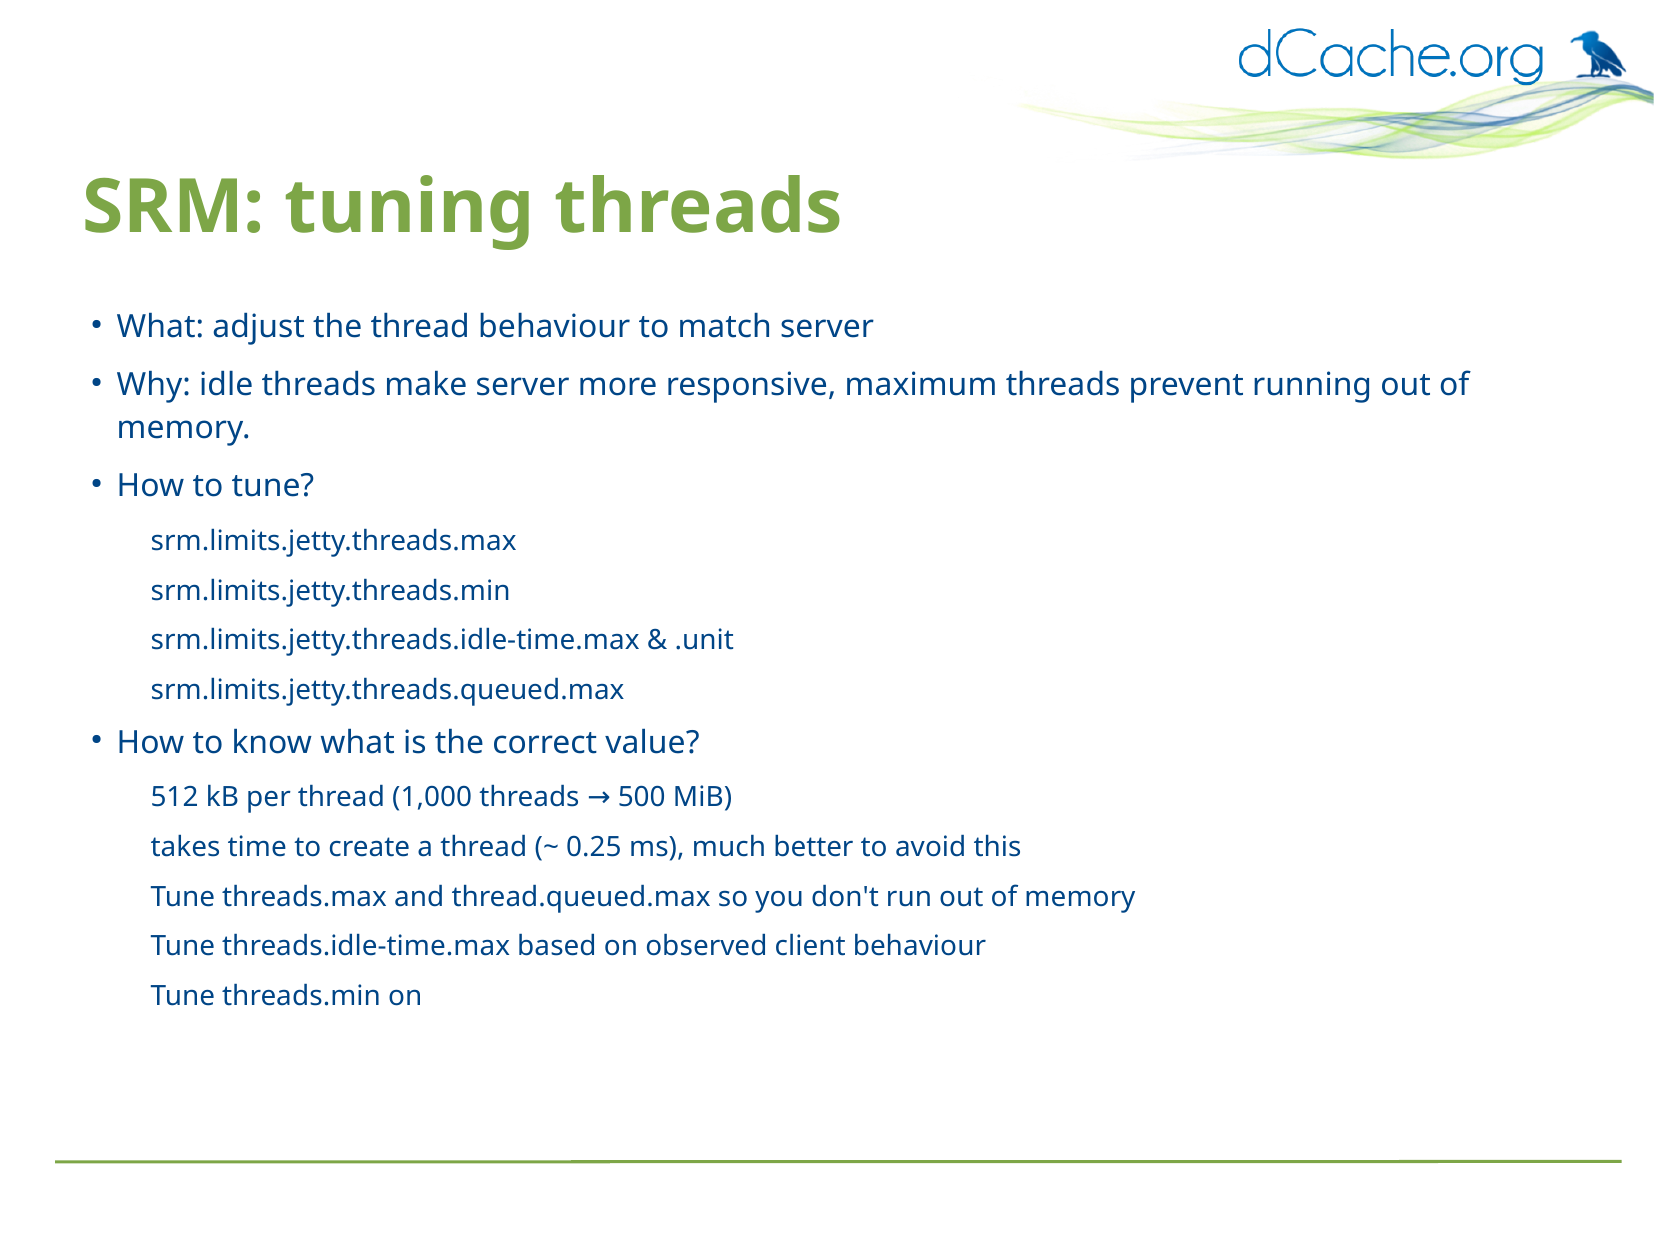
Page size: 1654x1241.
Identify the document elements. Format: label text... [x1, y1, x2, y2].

picture [956, 16, 1654, 169]
title SRM: tuning threads [82, 155, 1605, 252]
list What: adjust the thread behaviour to match server Why: idle threads make server more responsive, maximum threads prevent running out of memory. How to tune? srm.limits.jetty.threads.max srm.limits.jetty.threads.min srm.limits.jetty.threads.idle-time.max & .unit srm.limits.jetty.threads.queued.max How to know what is the correct value? 512 kB per thread (1,000 threads → 500 MiB) takes time to create a thread (~ 0.25 ms), much better to avoid this Tune threads.max and thread.queued.max so you don't run out of memory Tune threads.idle-time.max based on observed client behaviour Tune threads.min on [82, 302, 1571, 1023]
